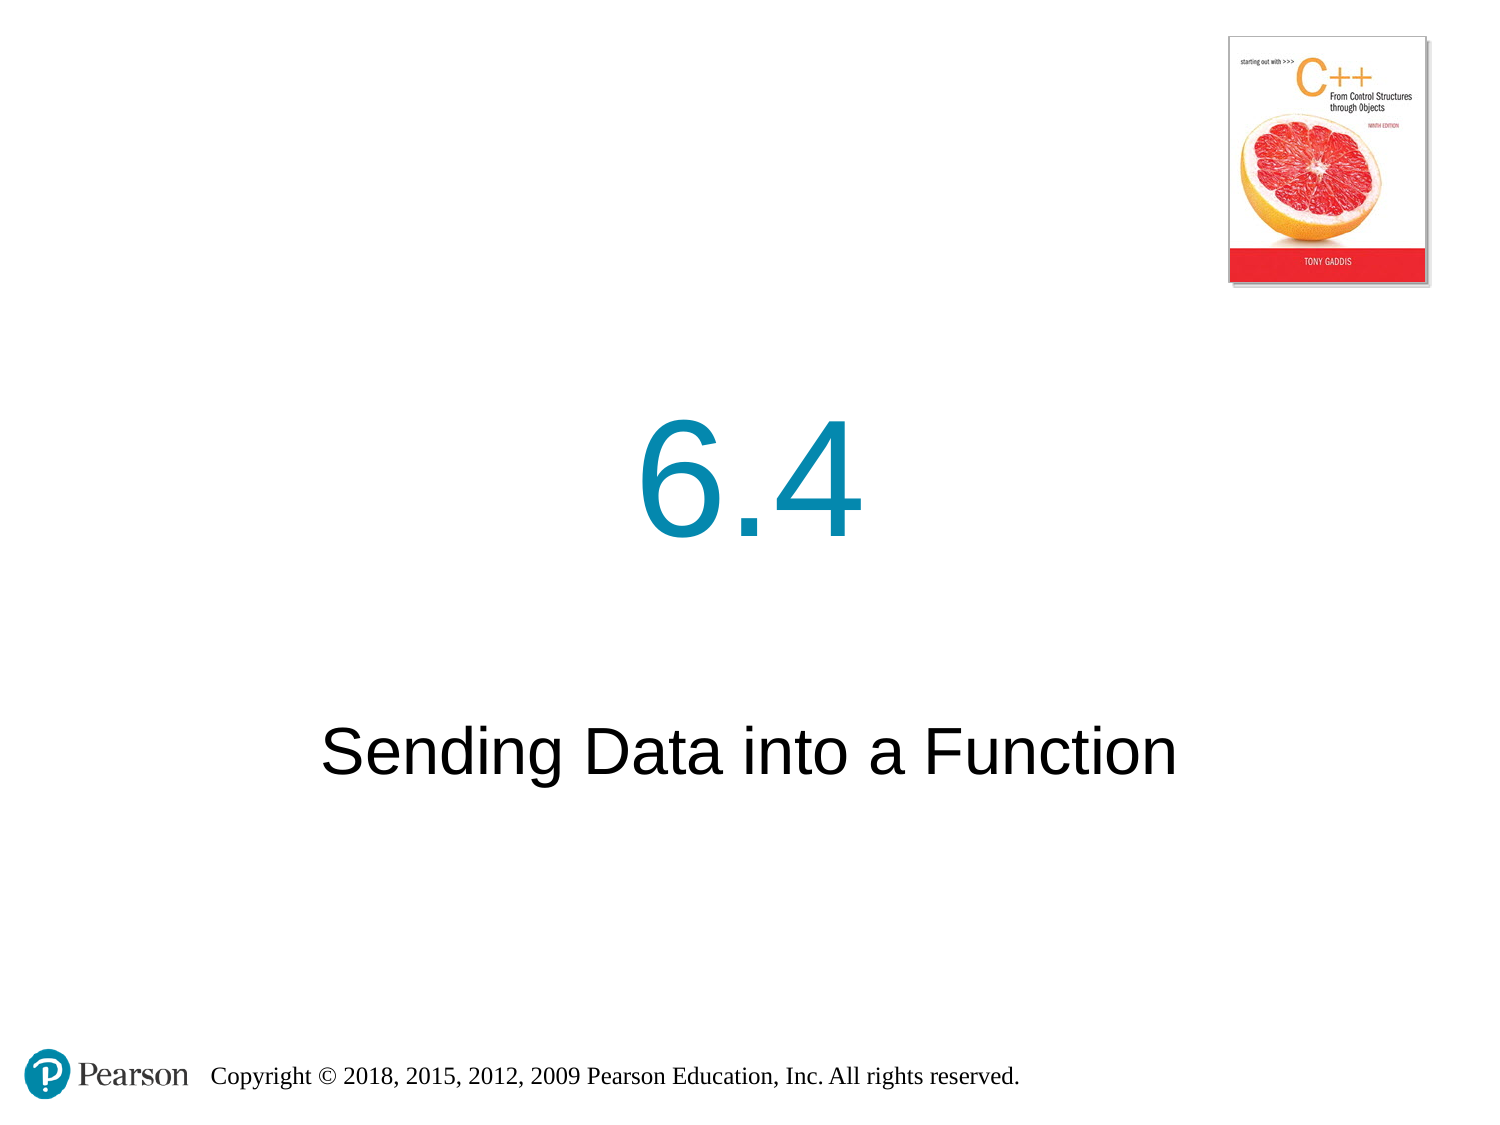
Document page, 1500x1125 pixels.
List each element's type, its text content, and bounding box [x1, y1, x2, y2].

title 6.4 [112, 349, 1388, 591]
subtitle Sending Data into a Function [225, 699, 1276, 988]
